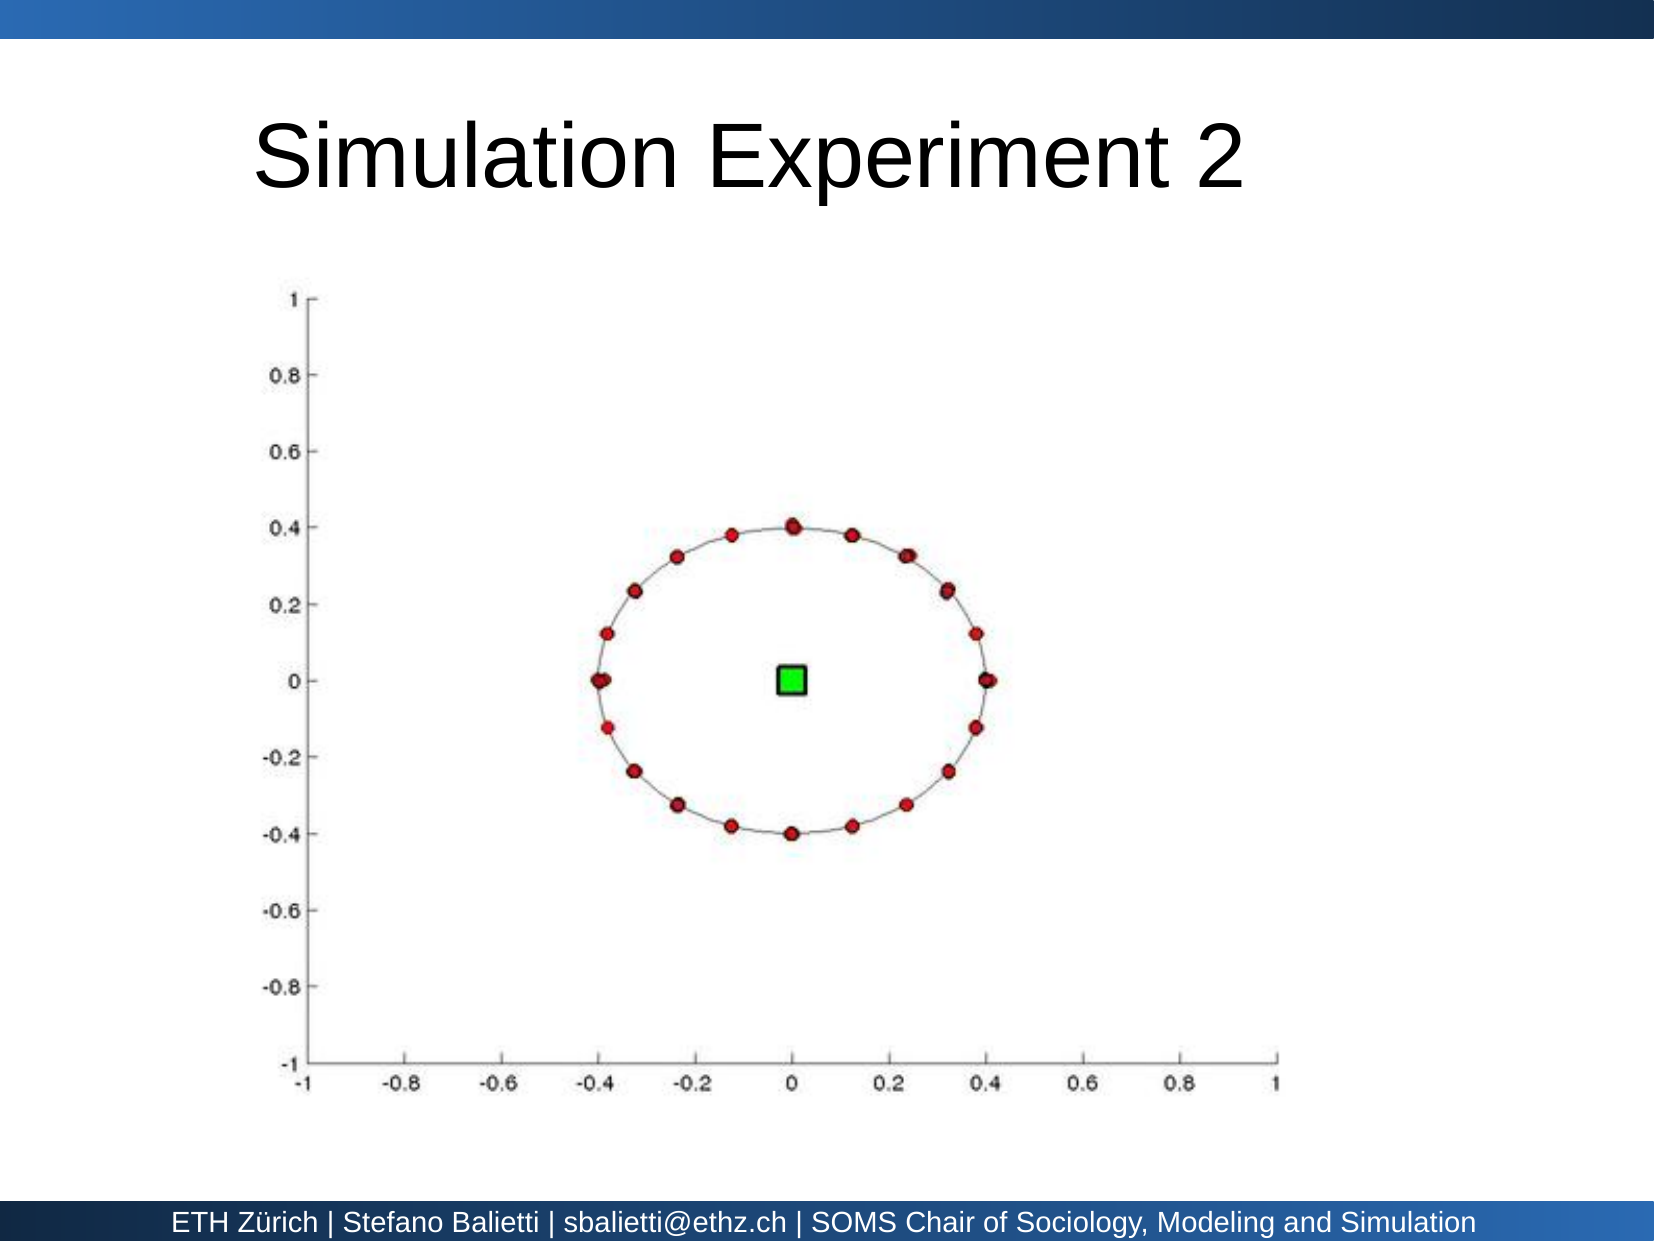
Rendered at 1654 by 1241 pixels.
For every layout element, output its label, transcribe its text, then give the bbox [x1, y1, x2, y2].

title Simulation Experiment 2 [0, 105, 1501, 208]
picture [145, 228, 1396, 1167]
